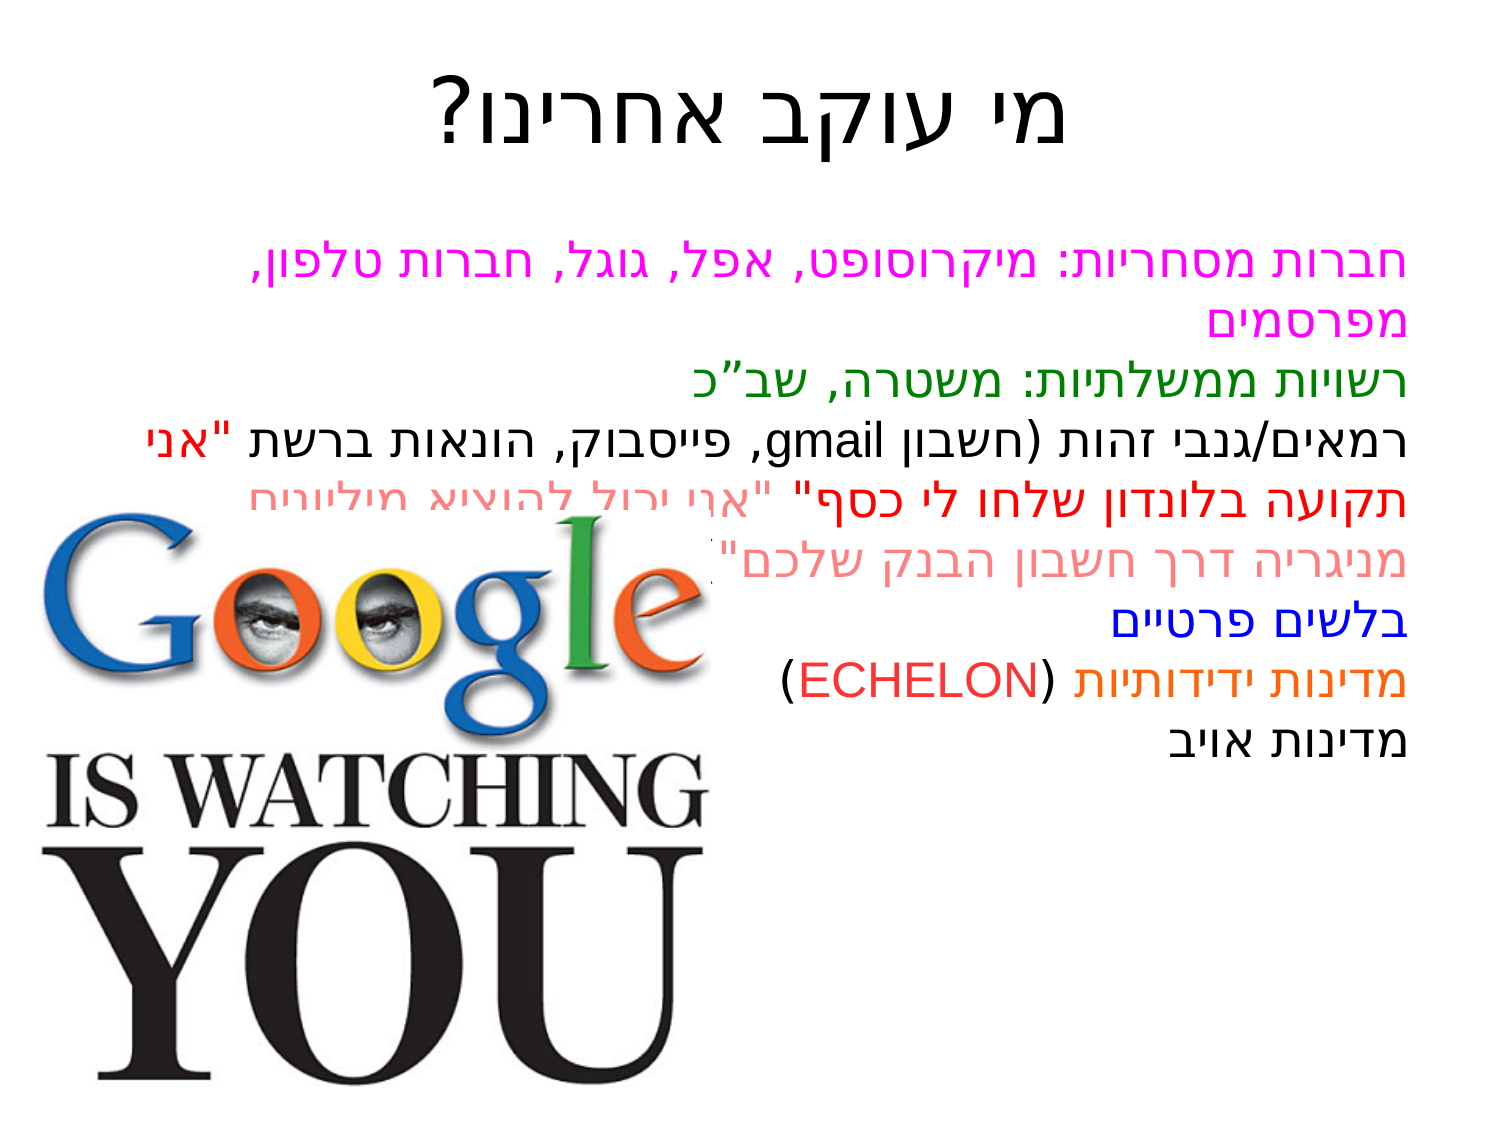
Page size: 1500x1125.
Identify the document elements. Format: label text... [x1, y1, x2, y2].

text_box מי עוקב אחרינו? [75, 45, 1425, 219]
picture [37, 510, 711, 1088]
text_box חברות מסחריות: מיקרוסופט, אפל, גוגל, חברות טלפון, מפרסמים רשויות ממשלתיות: משטרה, שב”כ רמאים/גנבי זהות (חשבון gmail, פייסבוק, הונאות ברשת "אני תקועה בלונדון שלחו לי כסף" "אני יכול להוציא מיליונים מניגריה דרך חשבון הבנק שלכם") בלשים פרטיים מדינות ידידותיות (ECHELON) מדינות אויב [75, 219, 1425, 978]
